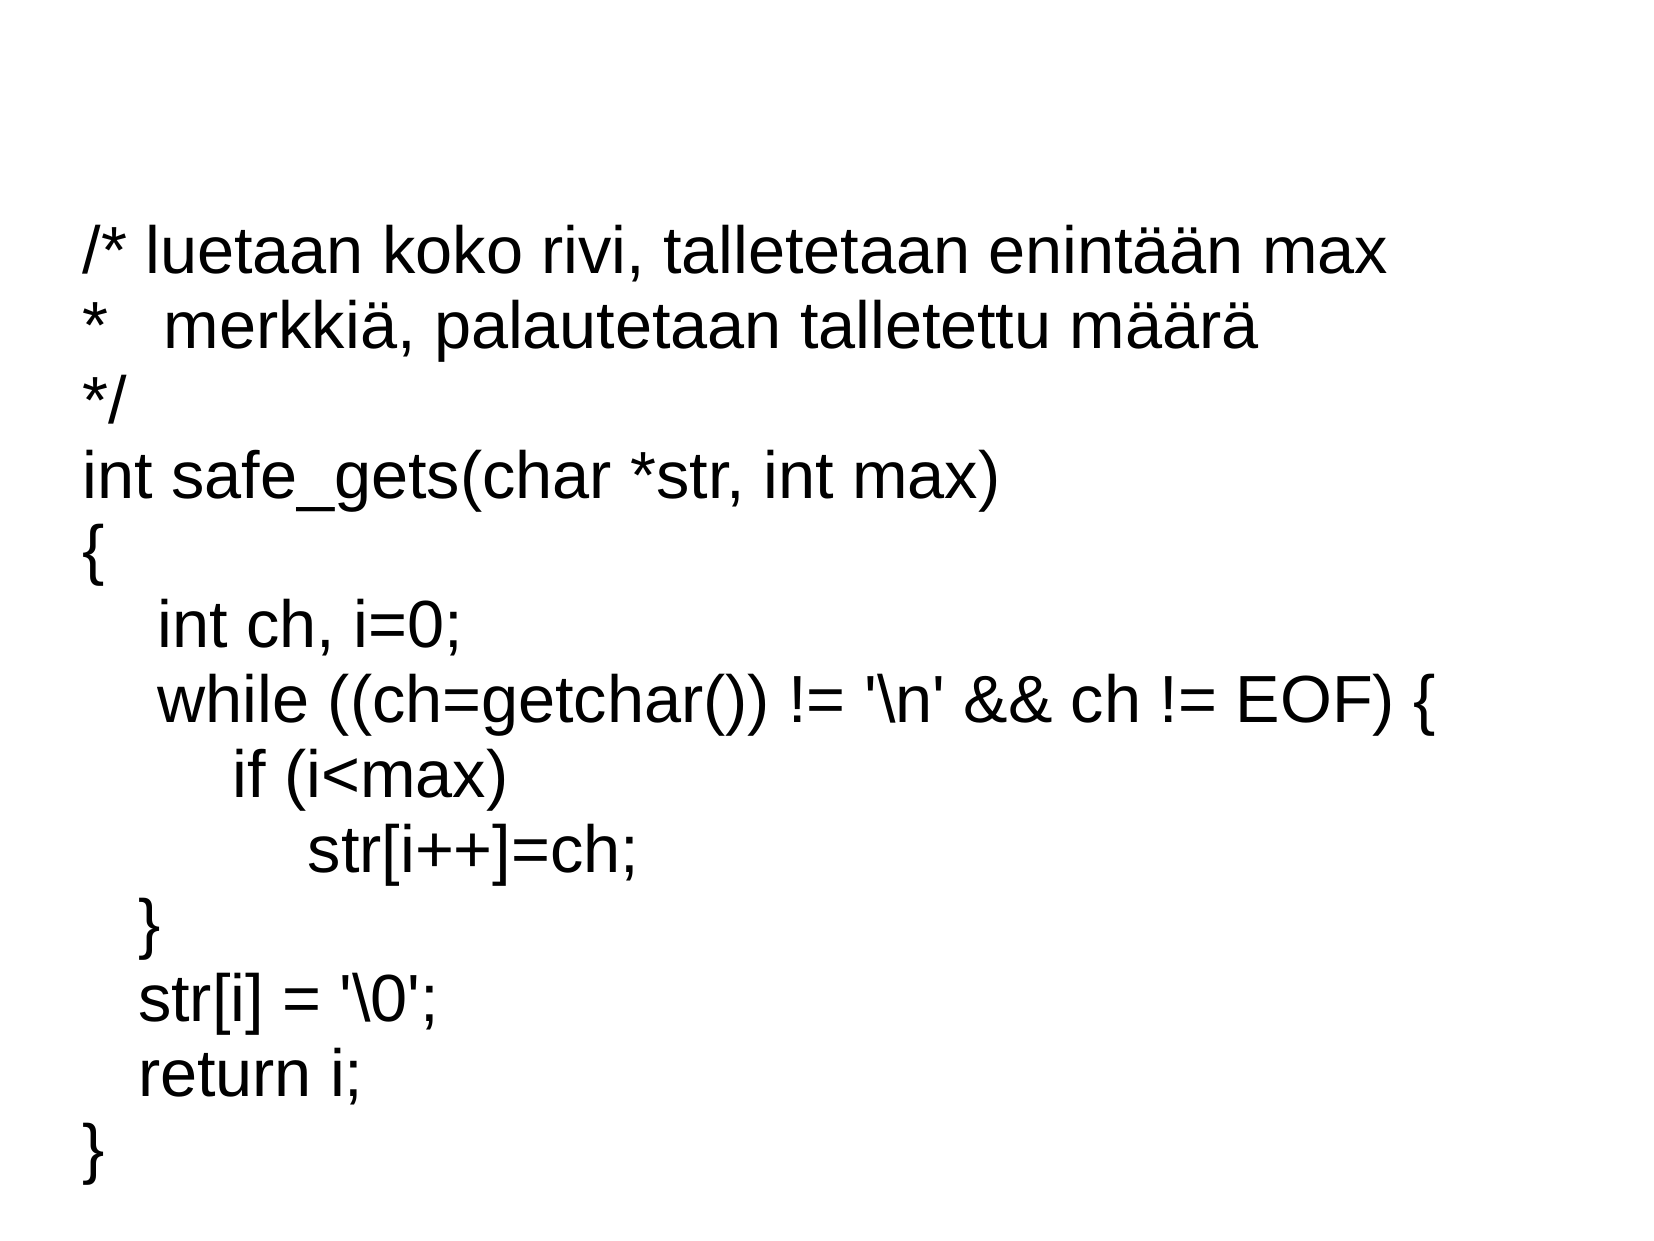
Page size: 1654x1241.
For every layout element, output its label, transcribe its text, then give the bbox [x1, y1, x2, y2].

text_box /* luetaan koko rivi, talletetaan enintään max * merkkiä, palautetaan talletettu määrä */ int safe_gets(char *str, int max) { int ch, i=0; while ((ch=getchar()) != '\n' && ch != EOF) { if (i<max) str[i++]=ch; } str[i] = '\0'; return i; } [82, 213, 1571, 1186]
